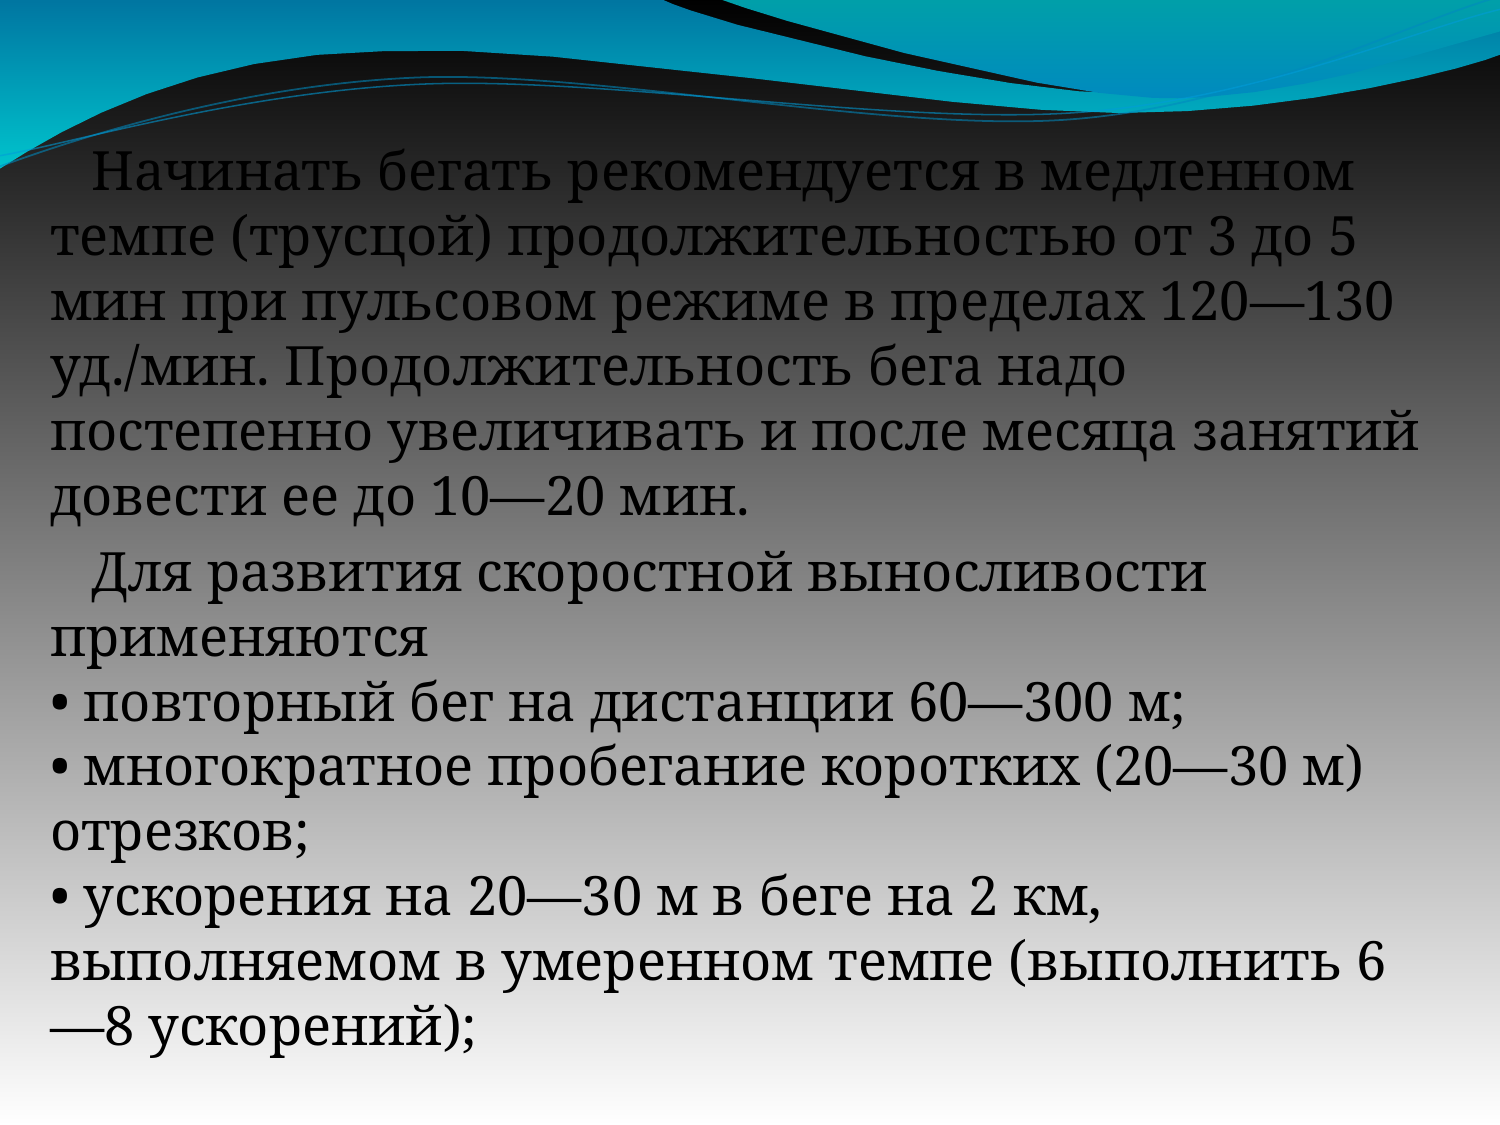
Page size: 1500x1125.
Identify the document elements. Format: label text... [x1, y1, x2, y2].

list Начинать бегать рекомендуется в медленном темпе (трусцой) продолжительностью от 3 до 5 мин при пульсовом режиме в пределах 120—130 уд./мин. Продолжительность бега надо постепенно увеличивать и после месяца занятий довести ее до 10—20 мин. Для развития скоростной выносливости применяются • повторный бег на дистанции 60—300 м; • многократное пробегание коротких (20—30 м) отрезков; • ускорения на 20—30 м в беге на 2 км, выполняемом в умеренном темпе (выполнить 6—8 ускорений); [35, 128, 1456, 1050]
title [75, 115, 83, 123]
